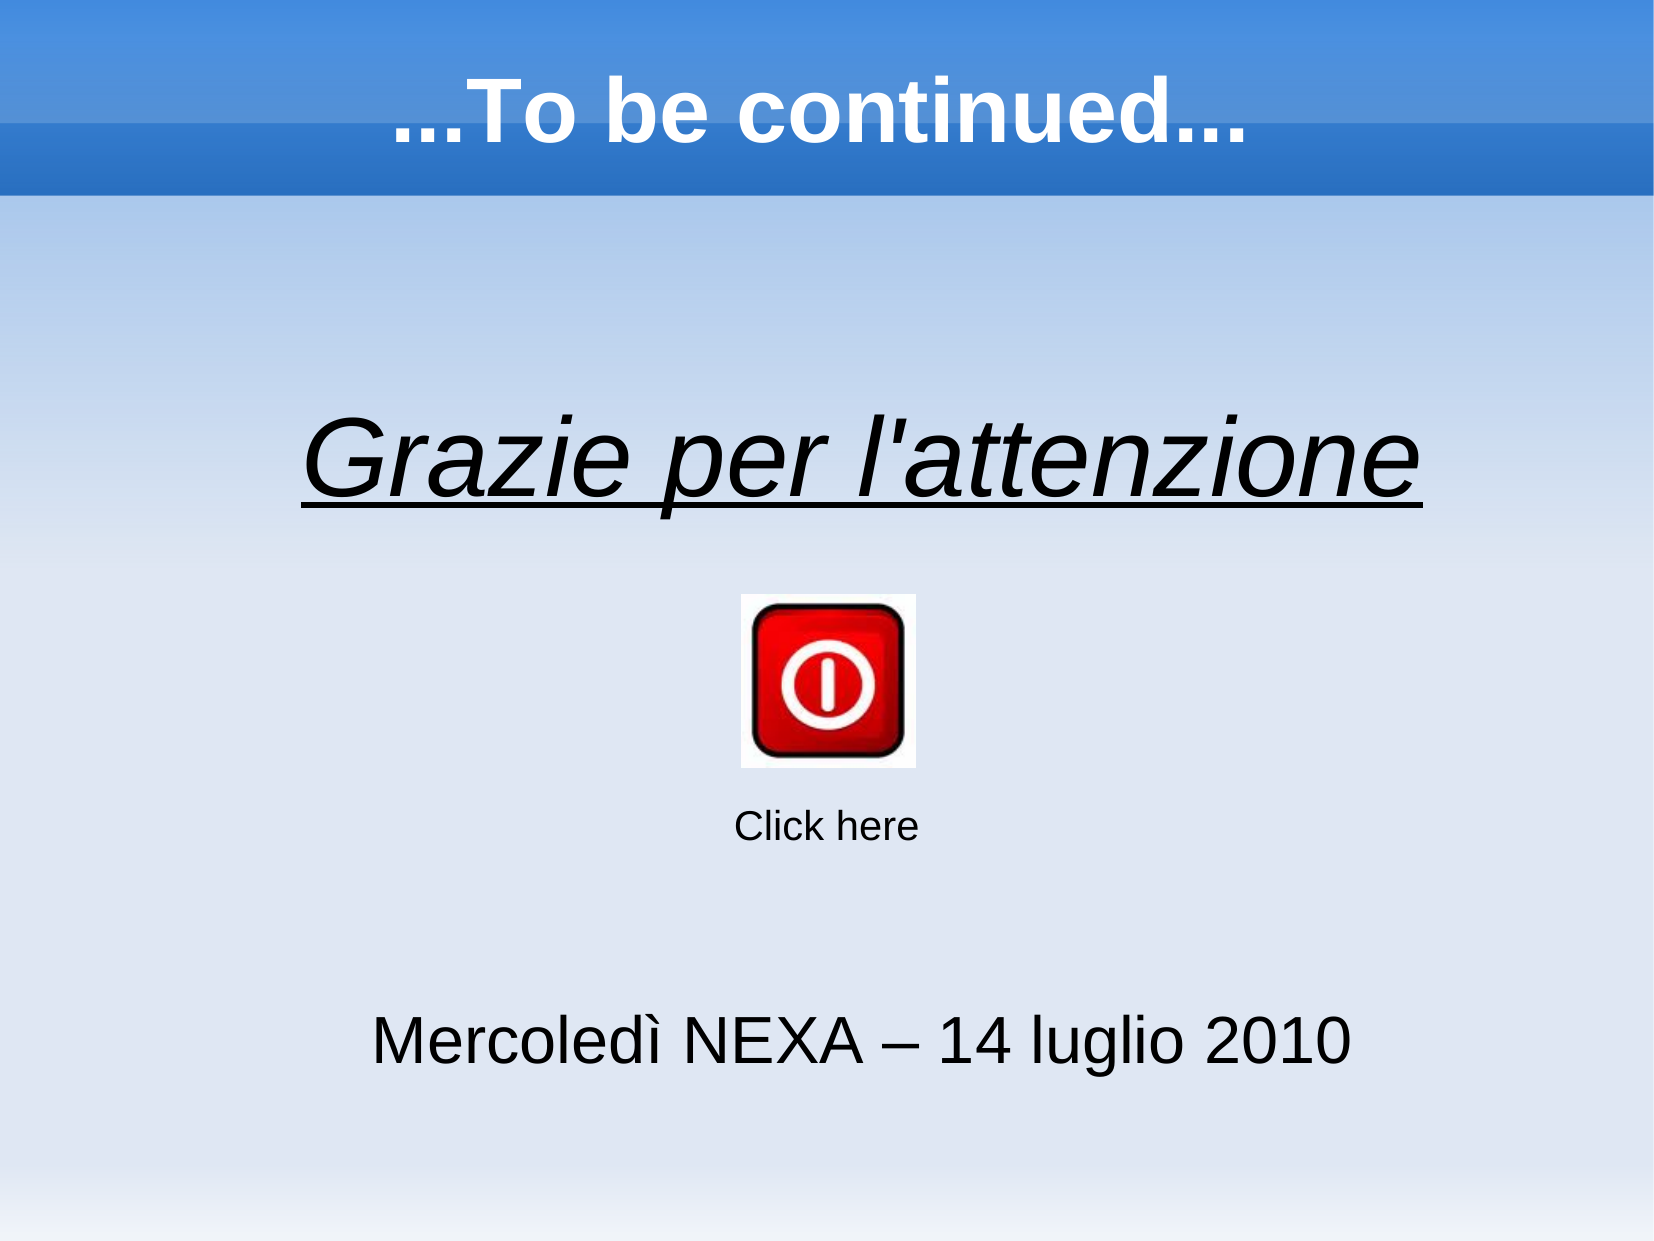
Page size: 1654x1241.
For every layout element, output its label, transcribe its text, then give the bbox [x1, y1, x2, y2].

picture [0, 0, 1654, 1241]
text_box Click here [679, 795, 975, 857]
list Grazie per l'attenzione Mercoledì NEXA – 14 luglio 2010 [82, 290, 1571, 1201]
title ...To be continued... [76, 14, 1565, 207]
